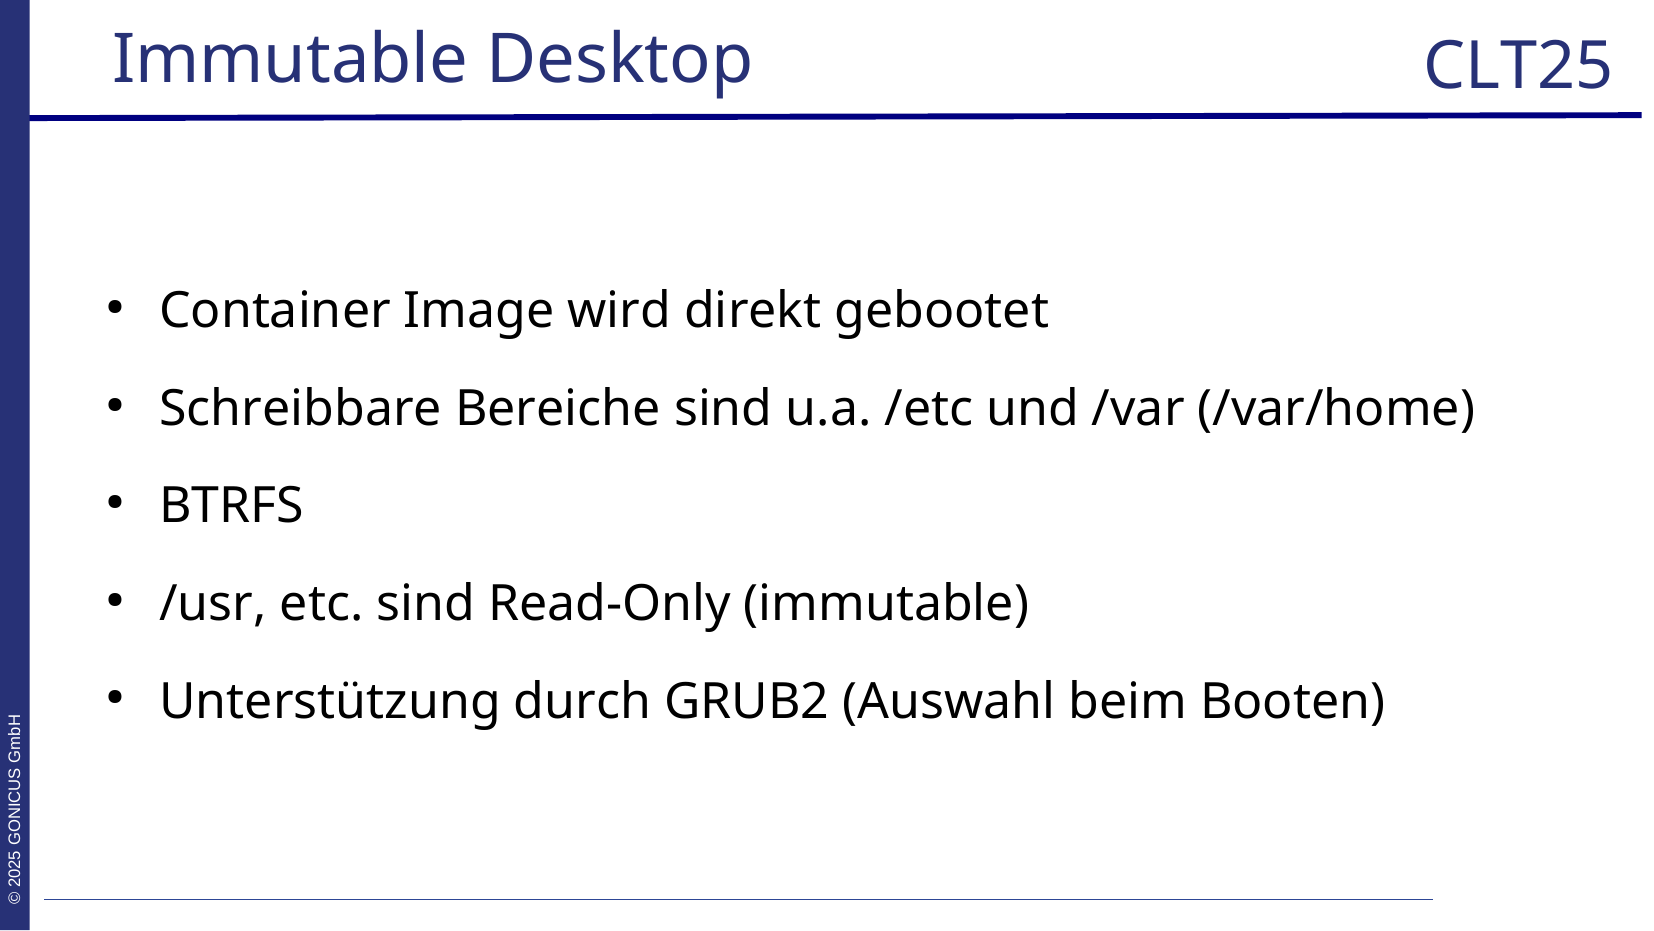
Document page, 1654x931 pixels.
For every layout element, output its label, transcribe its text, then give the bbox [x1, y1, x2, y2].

title Immutable Desktop [112, 0, 1525, 134]
list Container Image wird direkt gebootet Schreibbare Bereiche sind u.a. /etc und /var (/var/home) BTRFS /usr, etc. sind Read-Only (immutable) Unterstützung durch GRUB2 (Auswahl beim Booten) [88, 155, 1590, 852]
